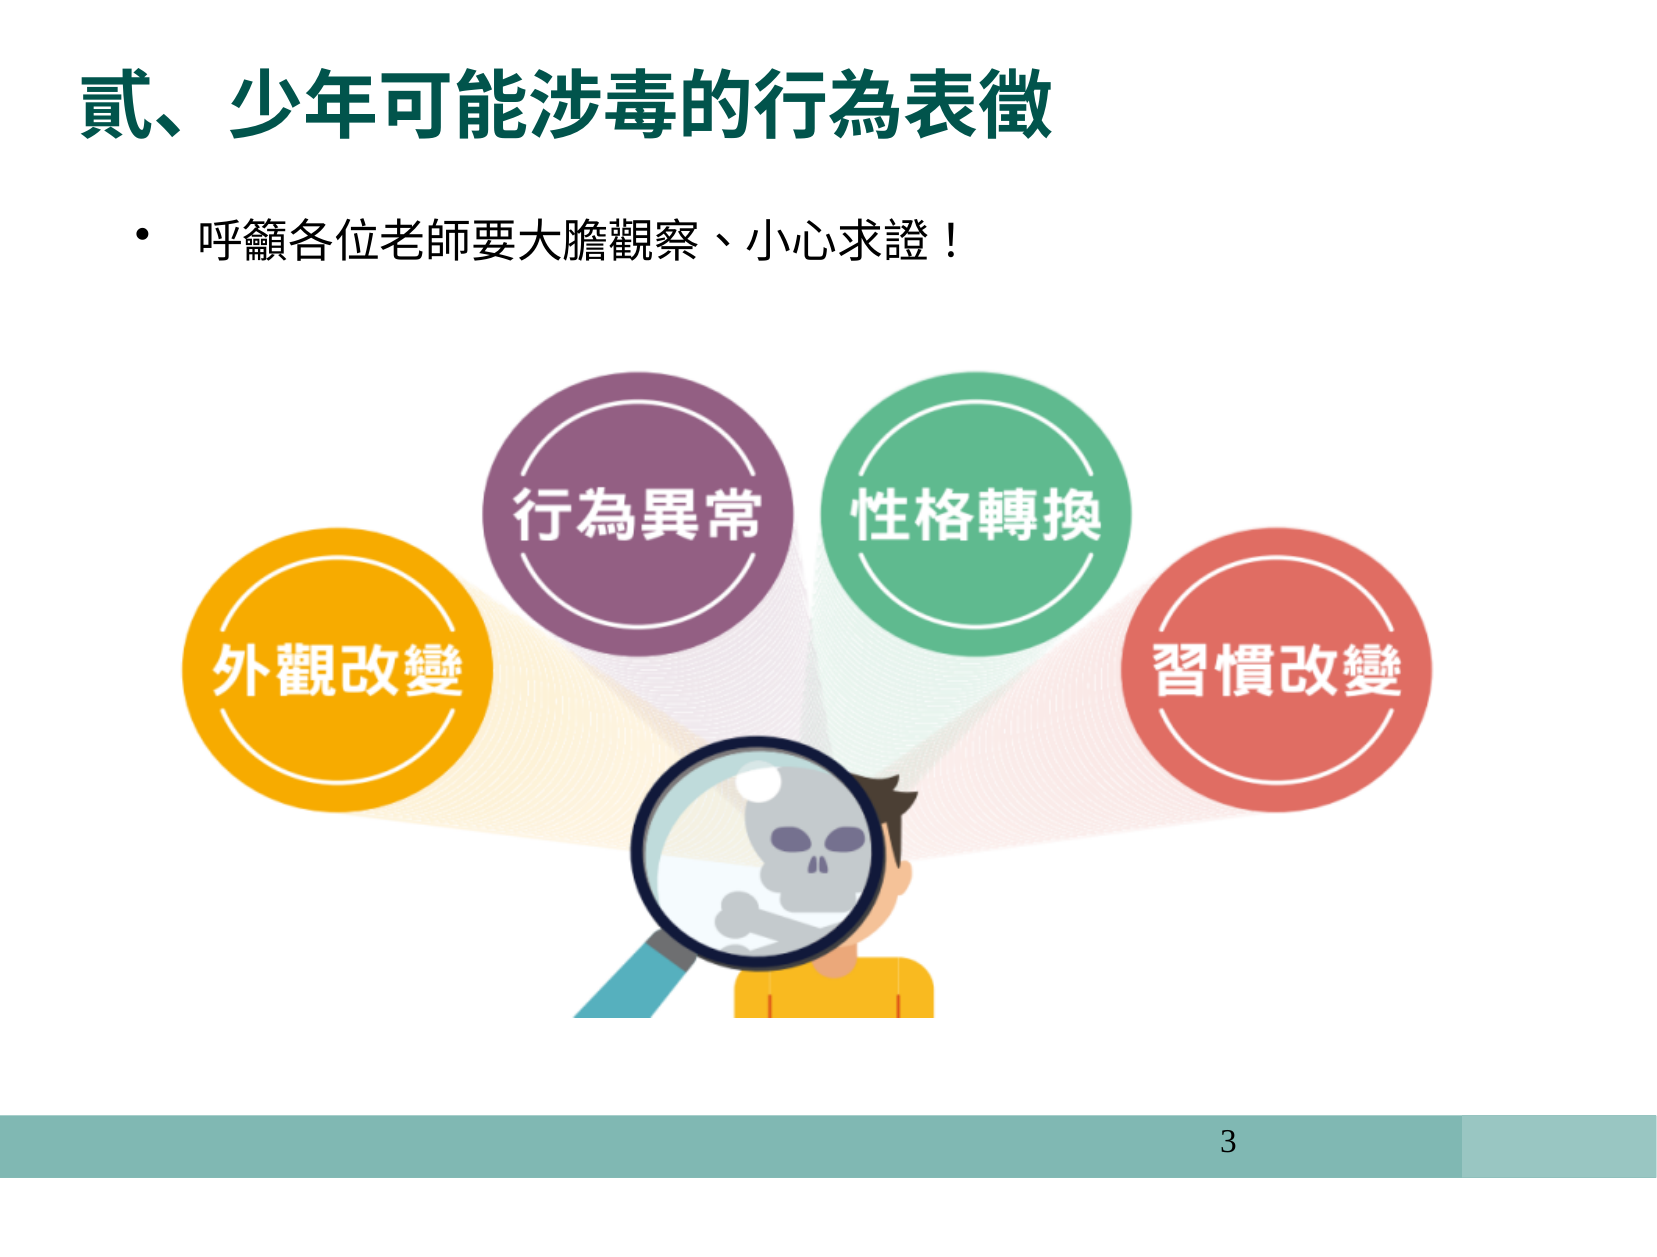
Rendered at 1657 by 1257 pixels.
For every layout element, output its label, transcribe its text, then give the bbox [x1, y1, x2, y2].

list 呼籲各位老師要大膽觀察、小心求證！ [118, 203, 1469, 1065]
picture [131, 332, 1490, 1018]
text_box 貳、少年可能涉毒的行為表徵 [61, 25, 1561, 180]
slide_number 3 [1203, 1111, 1549, 1196]
